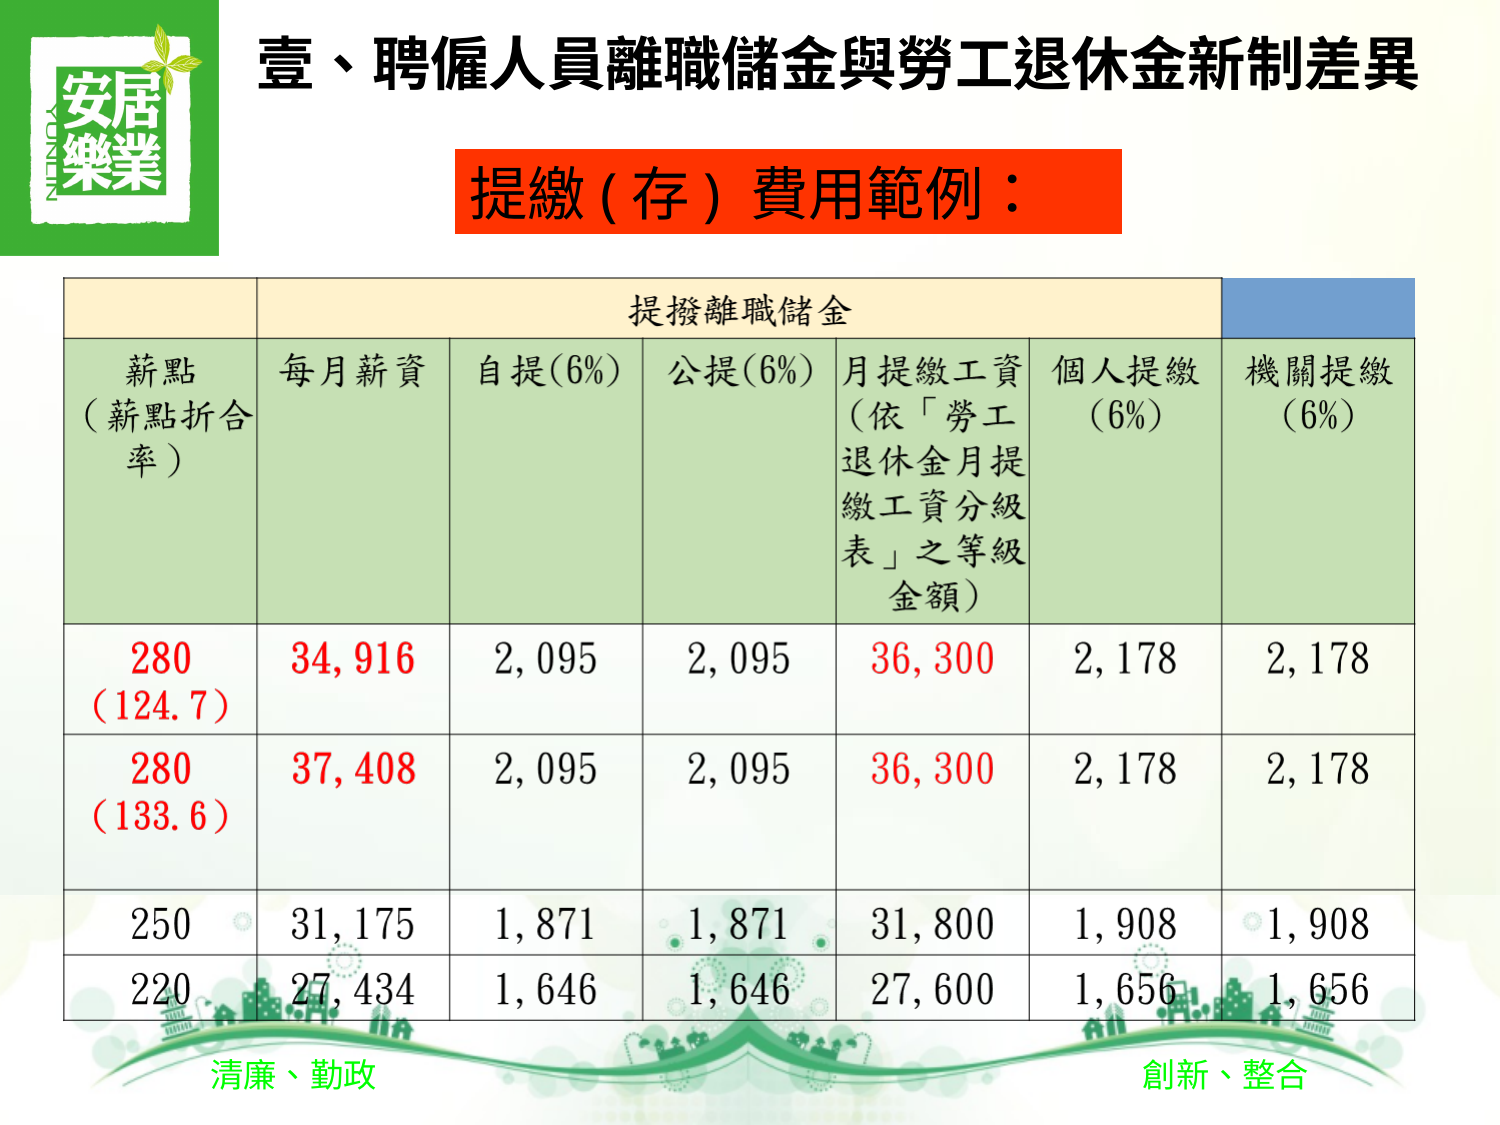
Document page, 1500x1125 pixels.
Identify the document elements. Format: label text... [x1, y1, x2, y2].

text_box 提繳(存) 費用範例： [455, 149, 1122, 234]
picture [43, 275, 1417, 1039]
text_box 壹、聘僱人員離職儲金與勞工退休金新制差異 [241, 20, 1476, 95]
